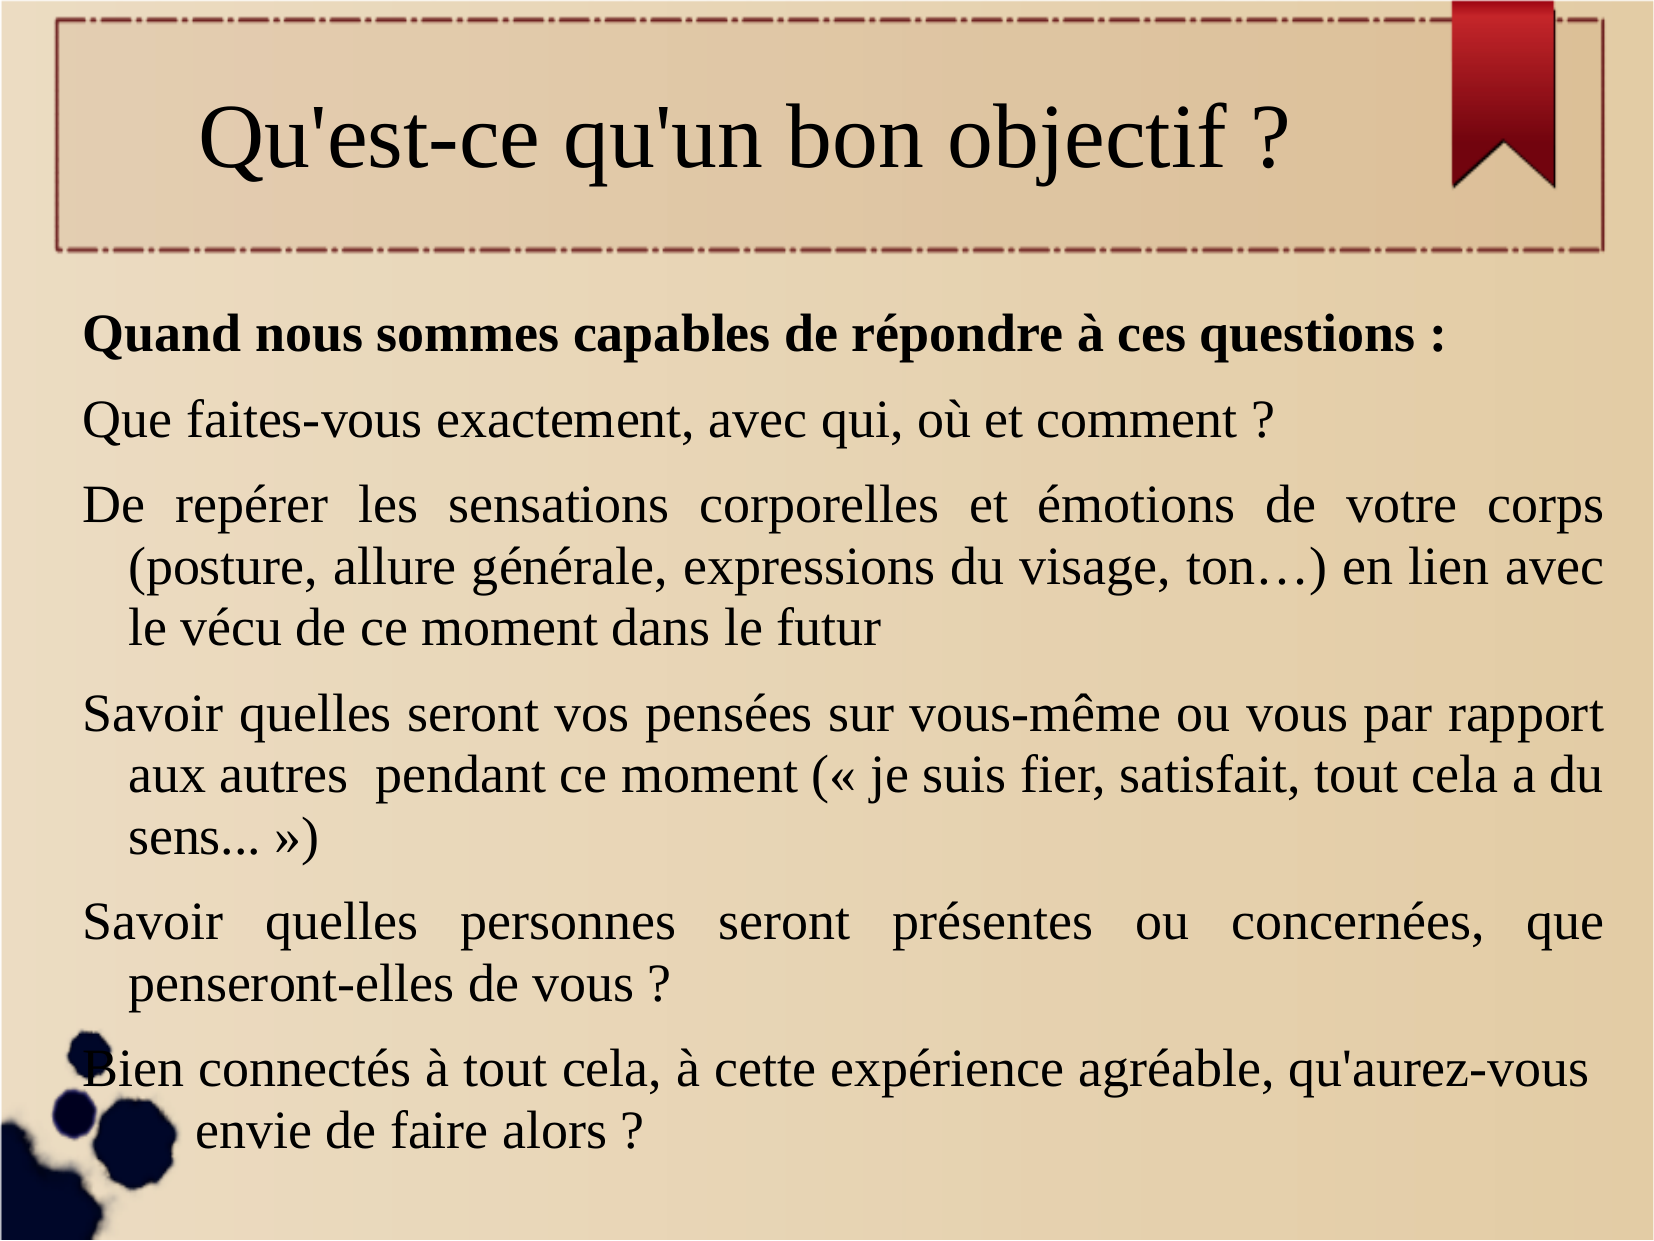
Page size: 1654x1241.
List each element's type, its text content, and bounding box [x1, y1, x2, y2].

list Quand nous sommes capables de répondre à ces questions : Que faites-vous exactement, avec qui, où et comment ? De repérer les sensations corporelles et émotions de votre corps (posture, allure générale, expressions du visage, ton…) en lien avec le vécu de ce moment dans le futur Savoir quelles seront vos pensées sur vous-même ou vous par rapport aux autres pendant ce moment (« je suis fier, satisfait, tout cela a du sens... ») Savoir quelles personnes seront présentes ou concernées, que penseront-elles de vous ? Bien connectés à tout cela, à cette expérience agréable, qu'aurez-vous envie de faire alors ? [82, 299, 1607, 1170]
picture [0, 0, 1654, 1240]
title Qu'est-ce qu'un bon objectif ? [82, 47, 1410, 227]
